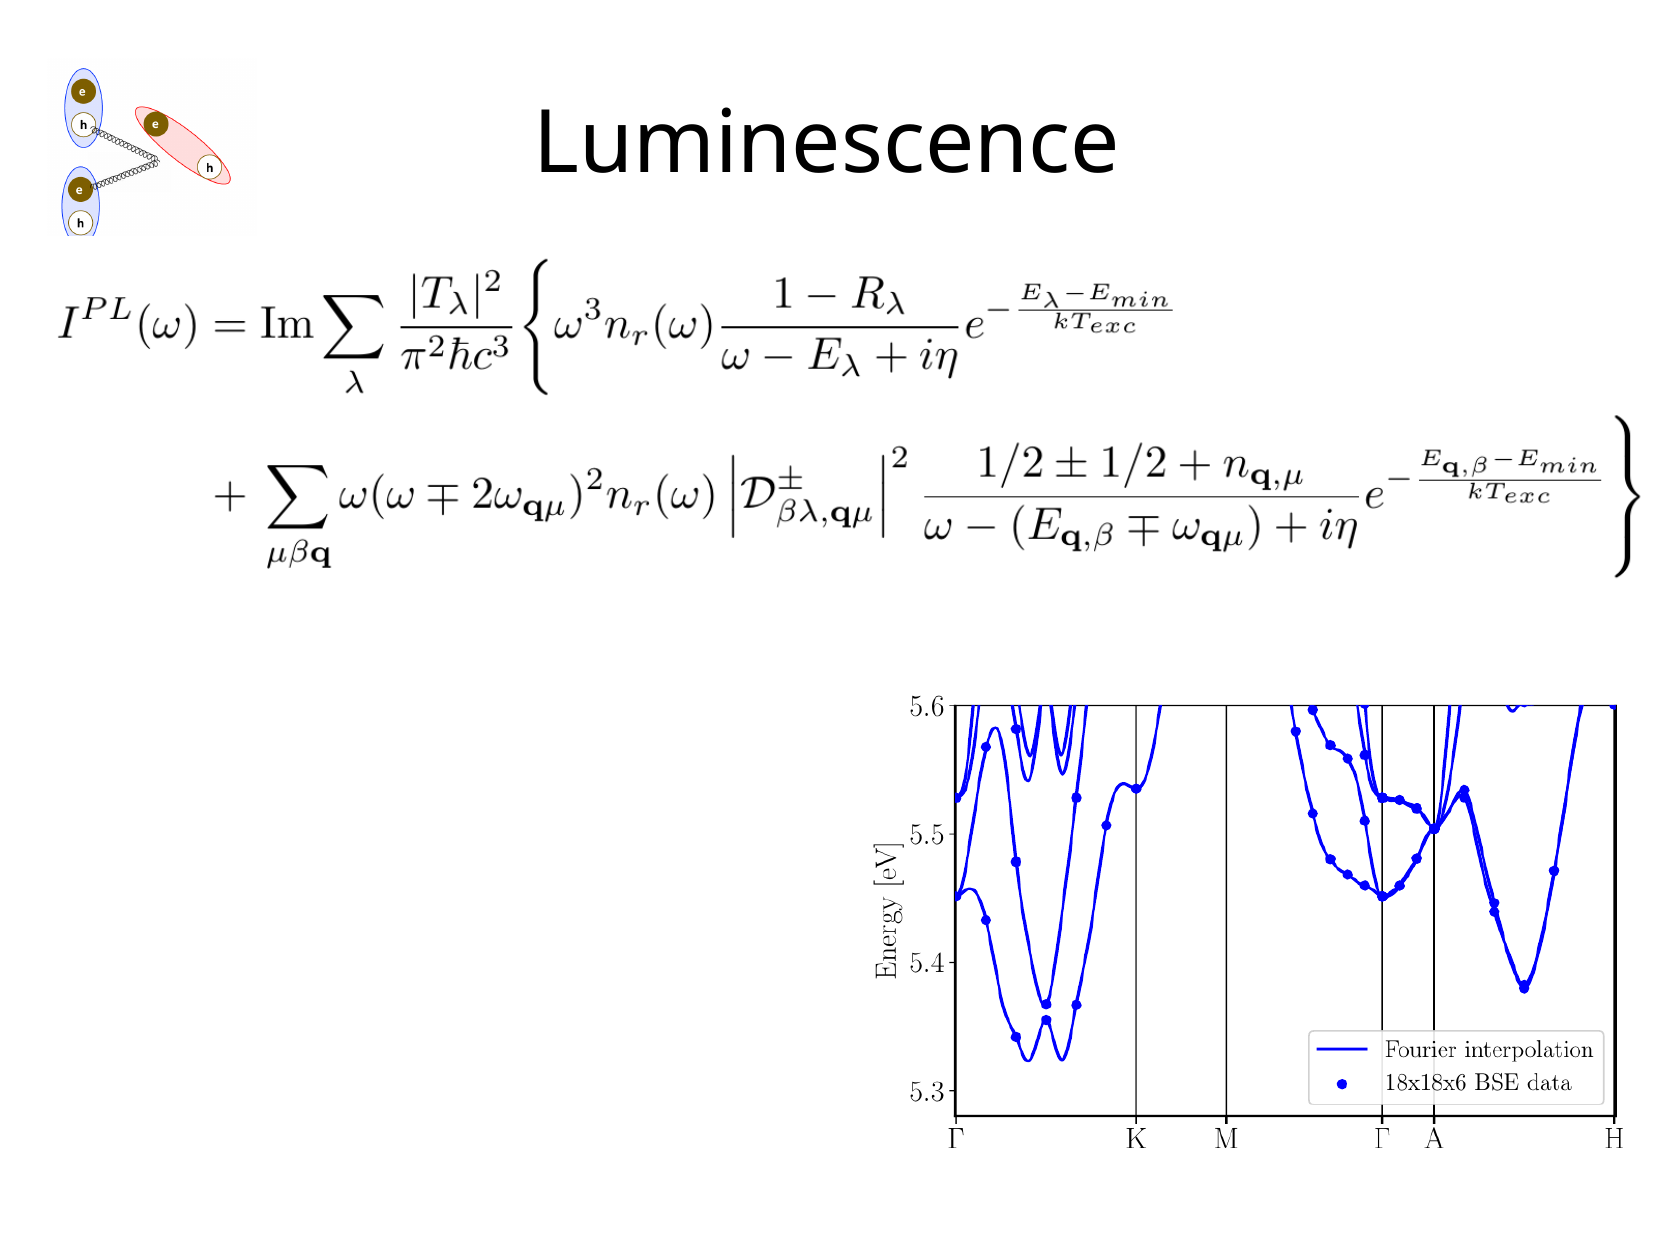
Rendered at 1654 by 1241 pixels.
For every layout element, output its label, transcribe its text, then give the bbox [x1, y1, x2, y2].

title Luminescence [224, 0, 1430, 236]
picture [0, 58, 1654, 599]
picture [862, 684, 1631, 1158]
